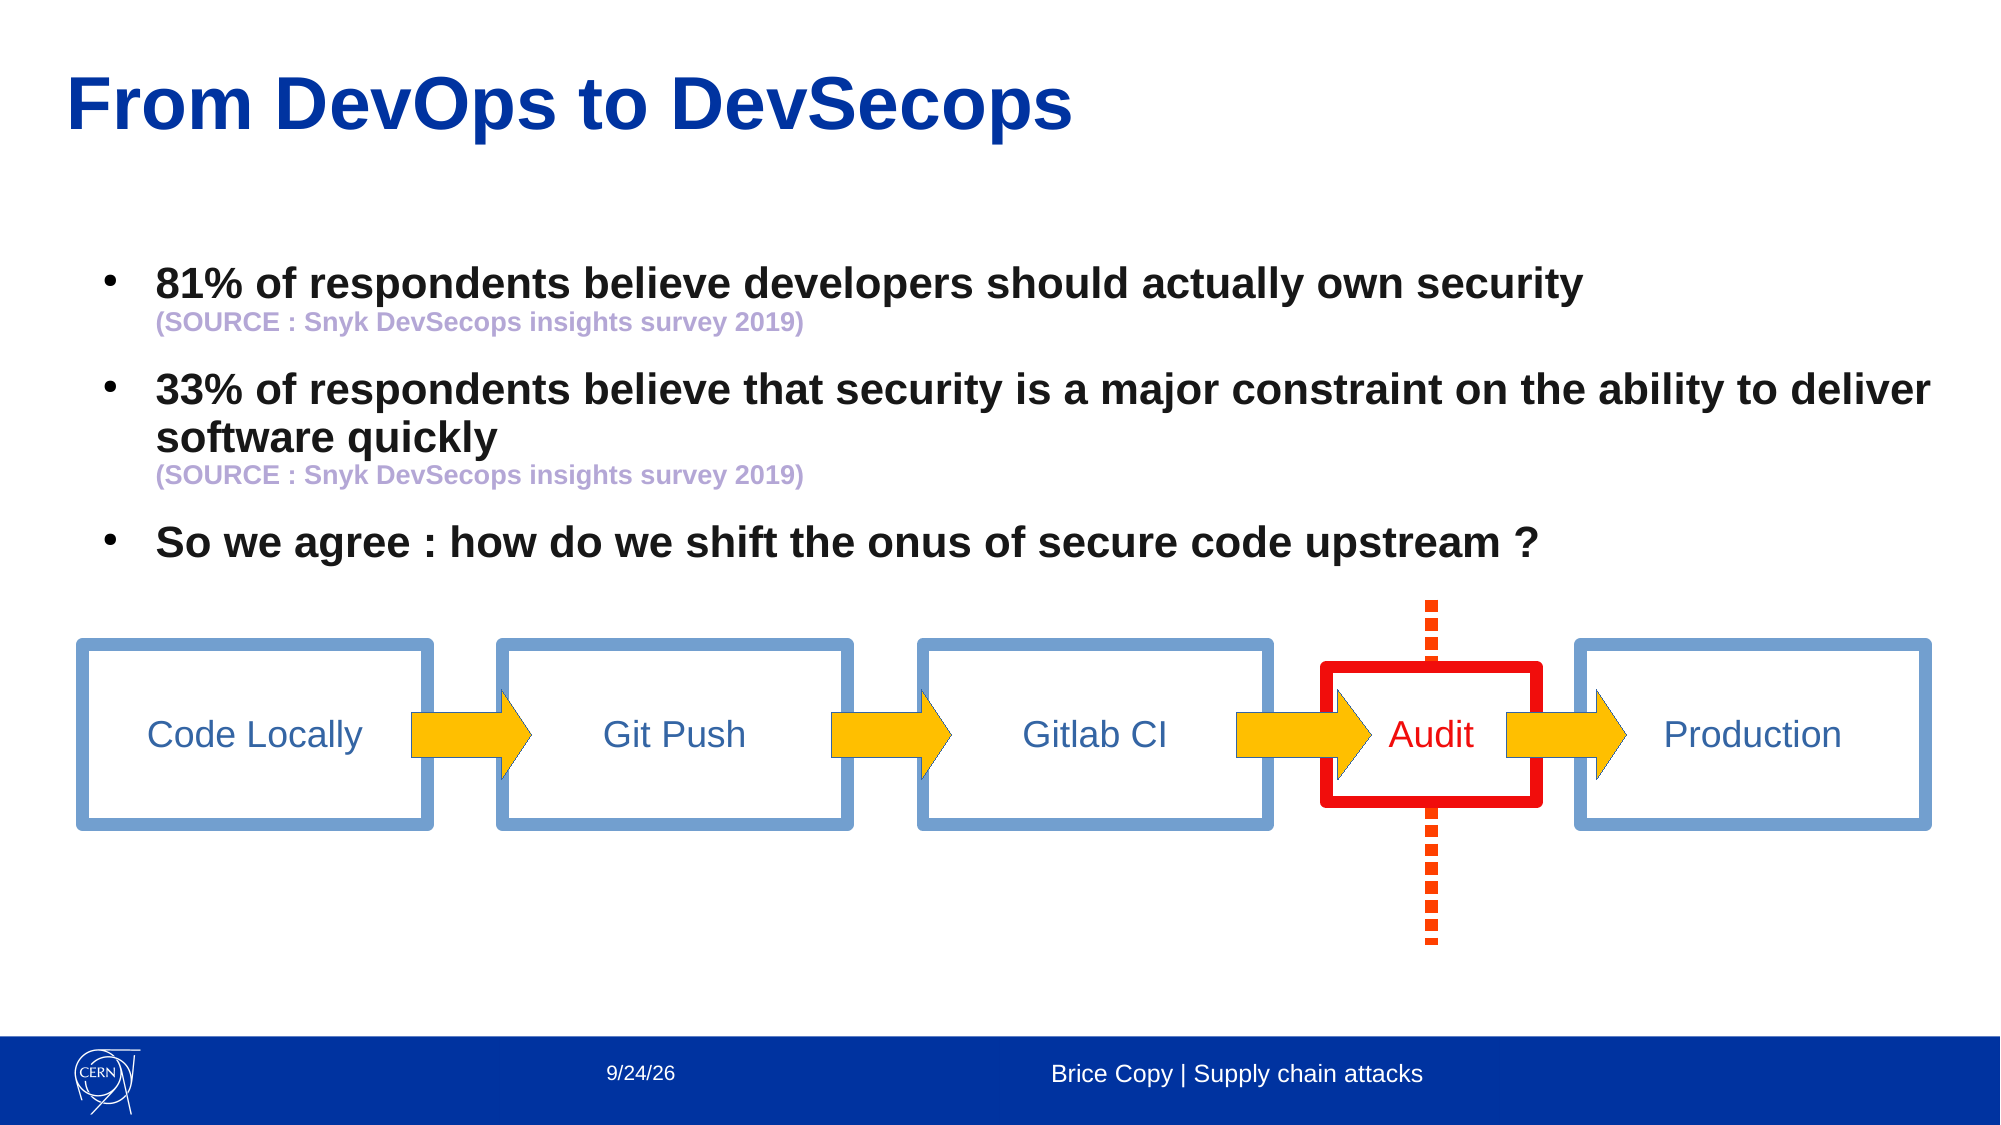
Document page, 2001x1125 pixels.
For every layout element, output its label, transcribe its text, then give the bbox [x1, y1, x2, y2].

text_box Production [1580, 644, 1926, 825]
list 81% of respondents believe developers should actually own security (SOURCE : Snyk DevSecops insights survey 2019) 33% of respondents believe that security is a major constraint on the ability to deliver software quickly (SOURCE : Snyk DevSecops insights survey 2019) So we agree : how do we shift the onus of secure code upstream ? [66, 261, 1933, 601]
text_box Git Push [502, 644, 848, 825]
text_box Audit [1326, 667, 1537, 803]
title From DevOps to DevSecops [66, 61, 1934, 237]
text_box Code Locally [82, 644, 428, 825]
text_box [1236, 689, 1372, 780]
text_box [831, 689, 952, 780]
text_box Gitlab CI [922, 644, 1268, 825]
text_box [411, 689, 532, 780]
text_box [1506, 689, 1627, 780]
picture [0, 1036, 2000, 1125]
